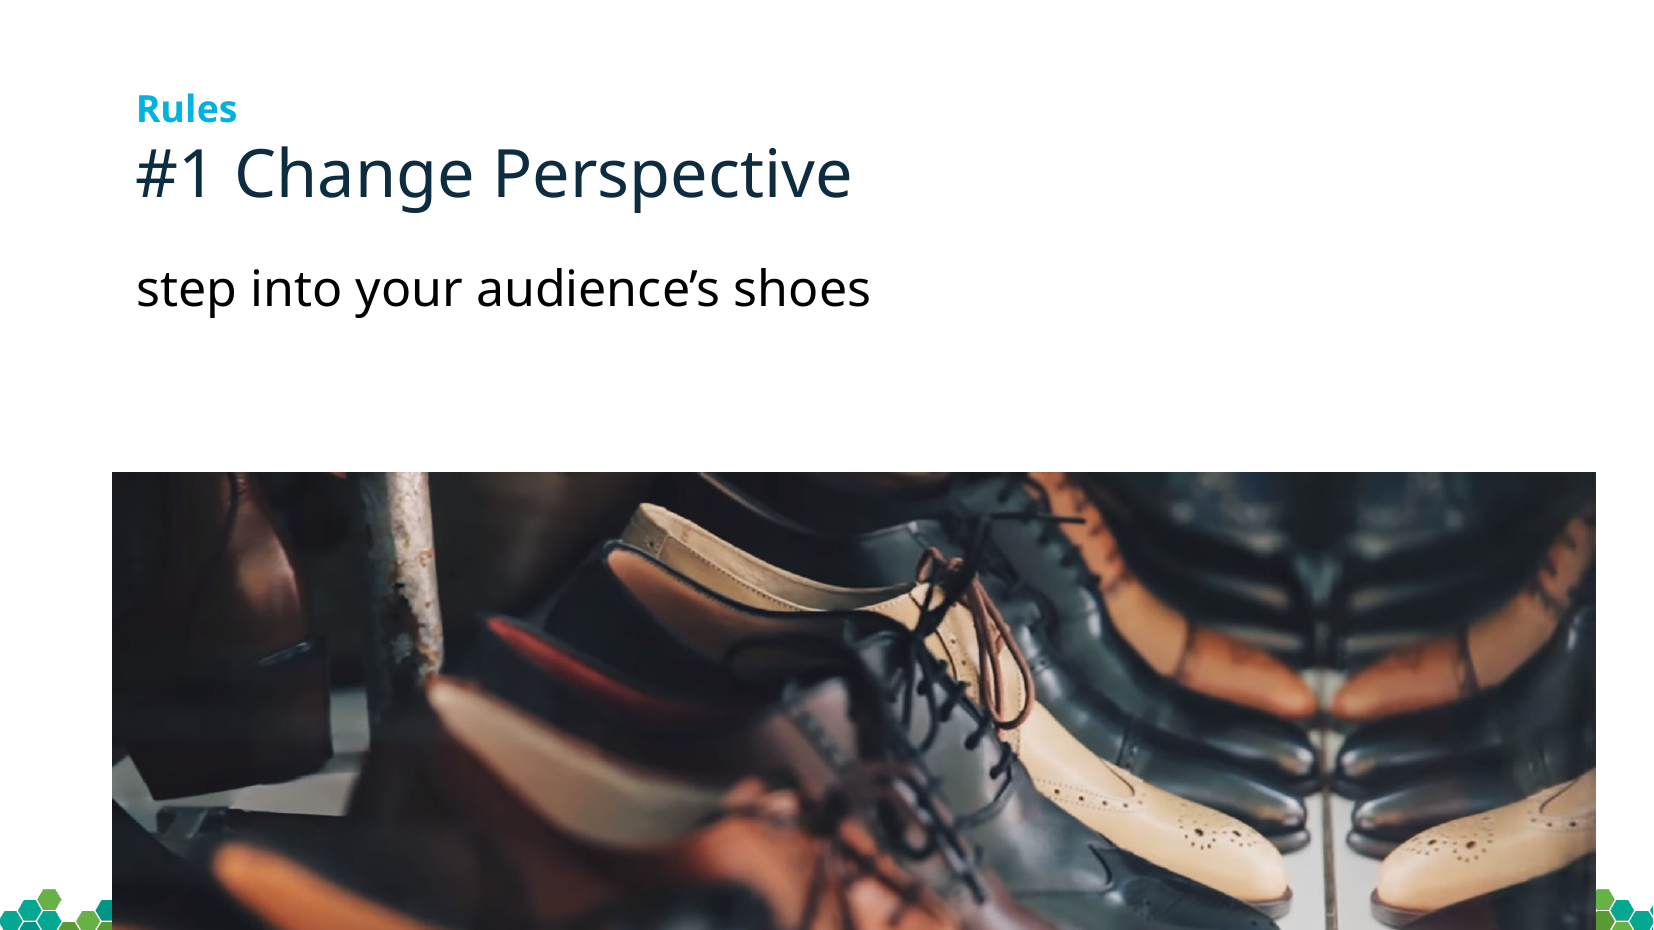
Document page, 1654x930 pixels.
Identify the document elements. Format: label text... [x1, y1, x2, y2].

title Rules #1 Change Perspective [135, 72, 1594, 228]
picture [0, 472, 1654, 930]
list step into your audience’s shoes [136, 252, 1595, 472]
